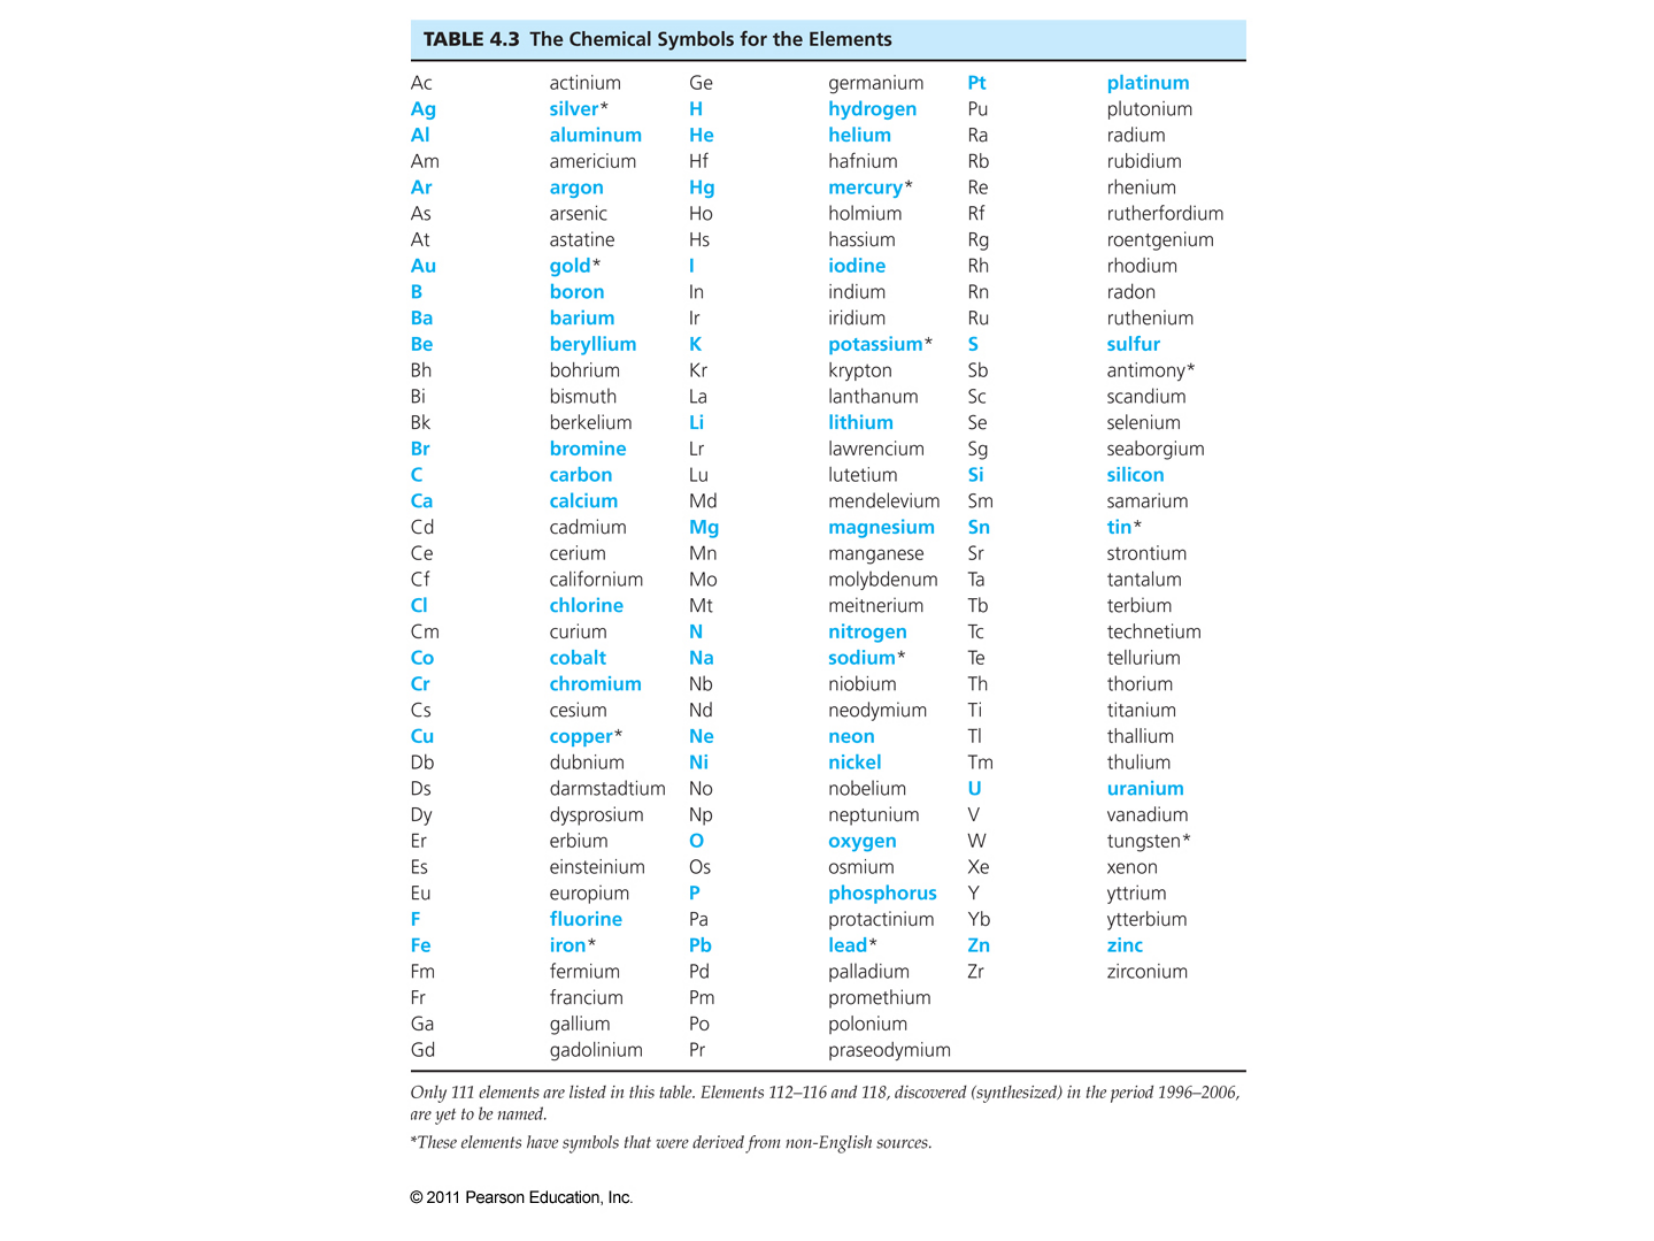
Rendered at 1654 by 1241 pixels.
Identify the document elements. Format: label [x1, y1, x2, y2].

picture [388, 0, 1266, 1241]
